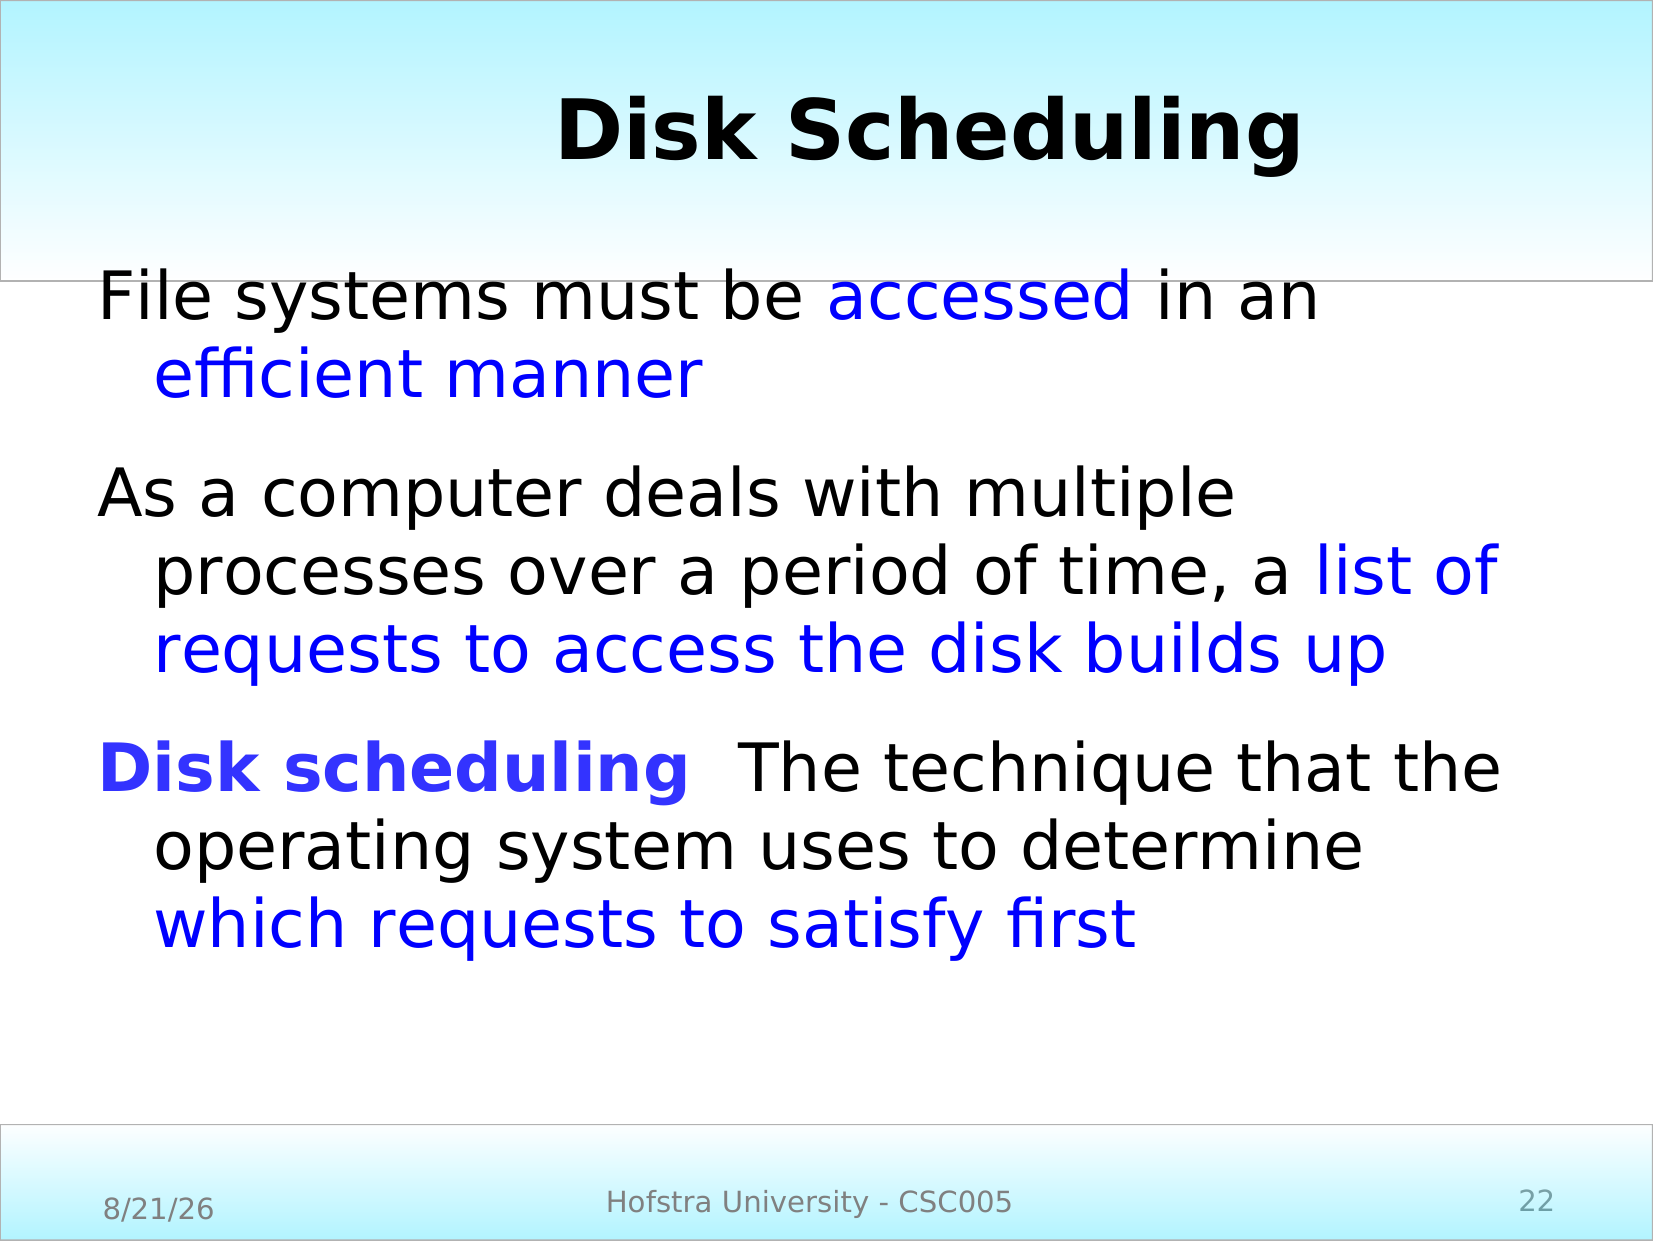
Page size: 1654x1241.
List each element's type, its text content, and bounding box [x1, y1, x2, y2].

title Disk Scheduling [247, 27, 1612, 235]
list File systems must be accessed in an efficient manner As a computer deals with multiple processes over a period of time, a list of requests to access the disk builds up Disk scheduling The technique that the operating system uses to determine which requests to satisfy first [82, 249, 1571, 1241]
